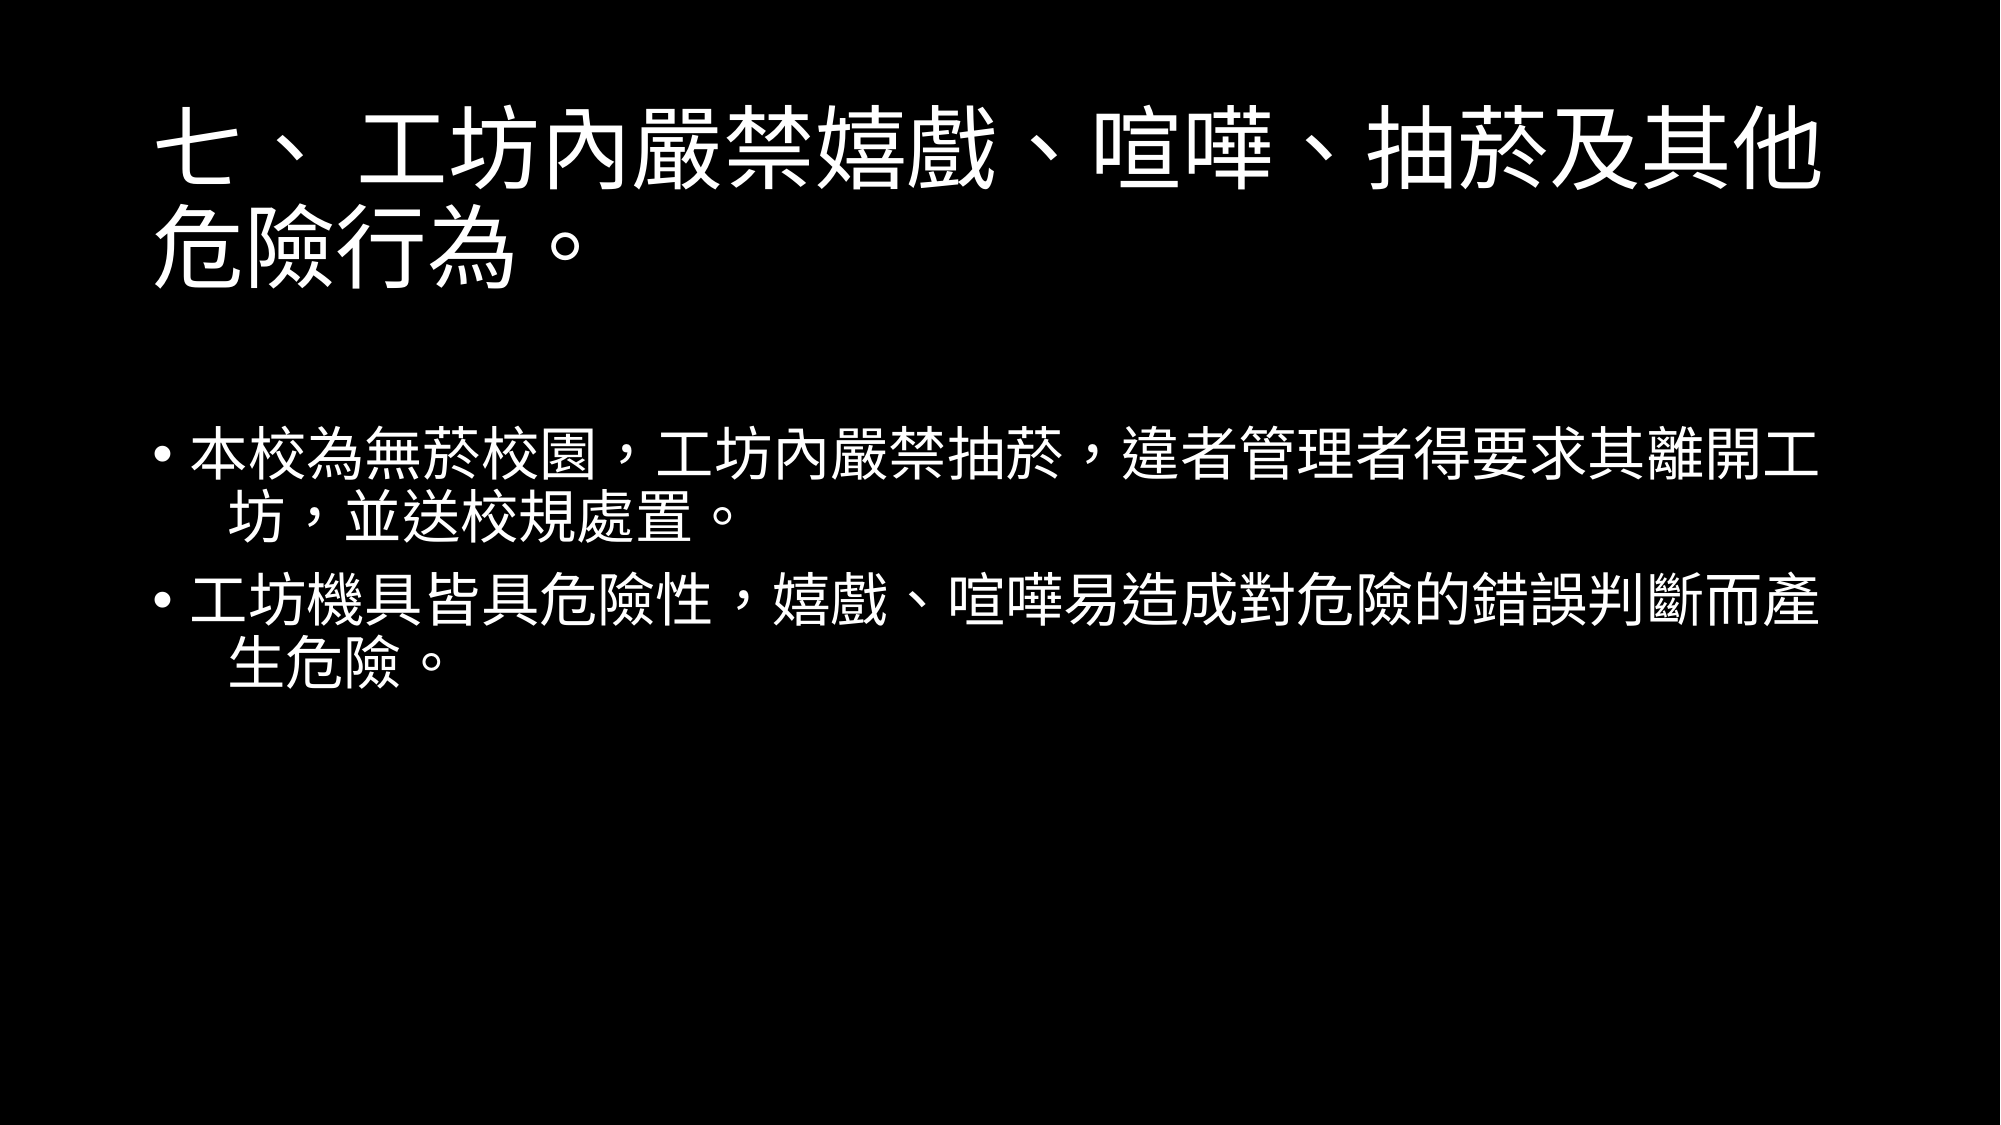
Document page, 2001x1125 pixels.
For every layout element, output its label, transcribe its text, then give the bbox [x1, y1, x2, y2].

list 本校為無菸校園，工坊內嚴禁抽菸，違者管理者得要求其離開工坊，並送校規處置。 工坊機具皆具危險性，嬉戲、喧嘩易造成對危險的錯誤判斷而產生危險。 [137, 417, 1863, 1014]
title 七、 工坊內嚴禁嬉戲、喧嘩、抽菸及其他危險行為。 [137, 59, 1863, 417]
